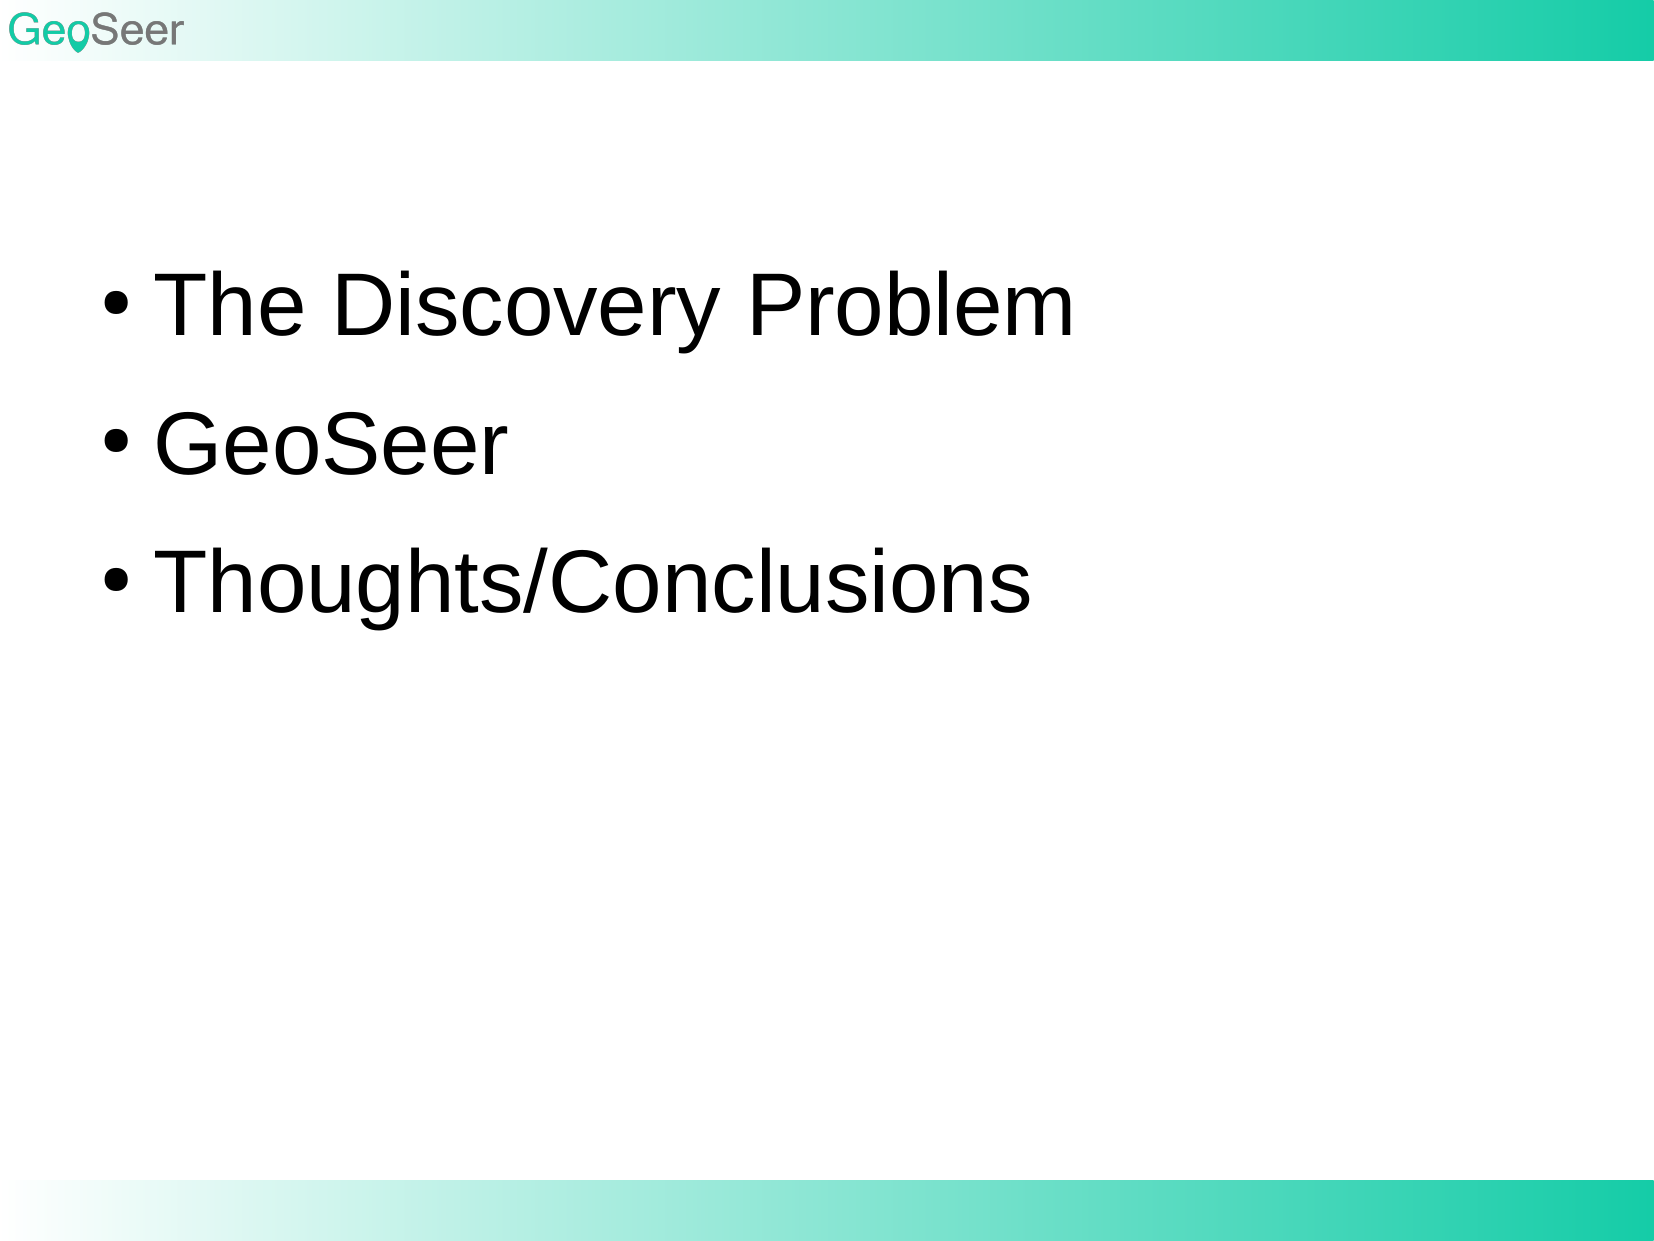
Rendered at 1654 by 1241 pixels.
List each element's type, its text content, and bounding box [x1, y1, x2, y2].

list The Discovery Problem GeoSeer Thoughts/Conclusions [82, 255, 1571, 1087]
picture [7, 10, 186, 55]
